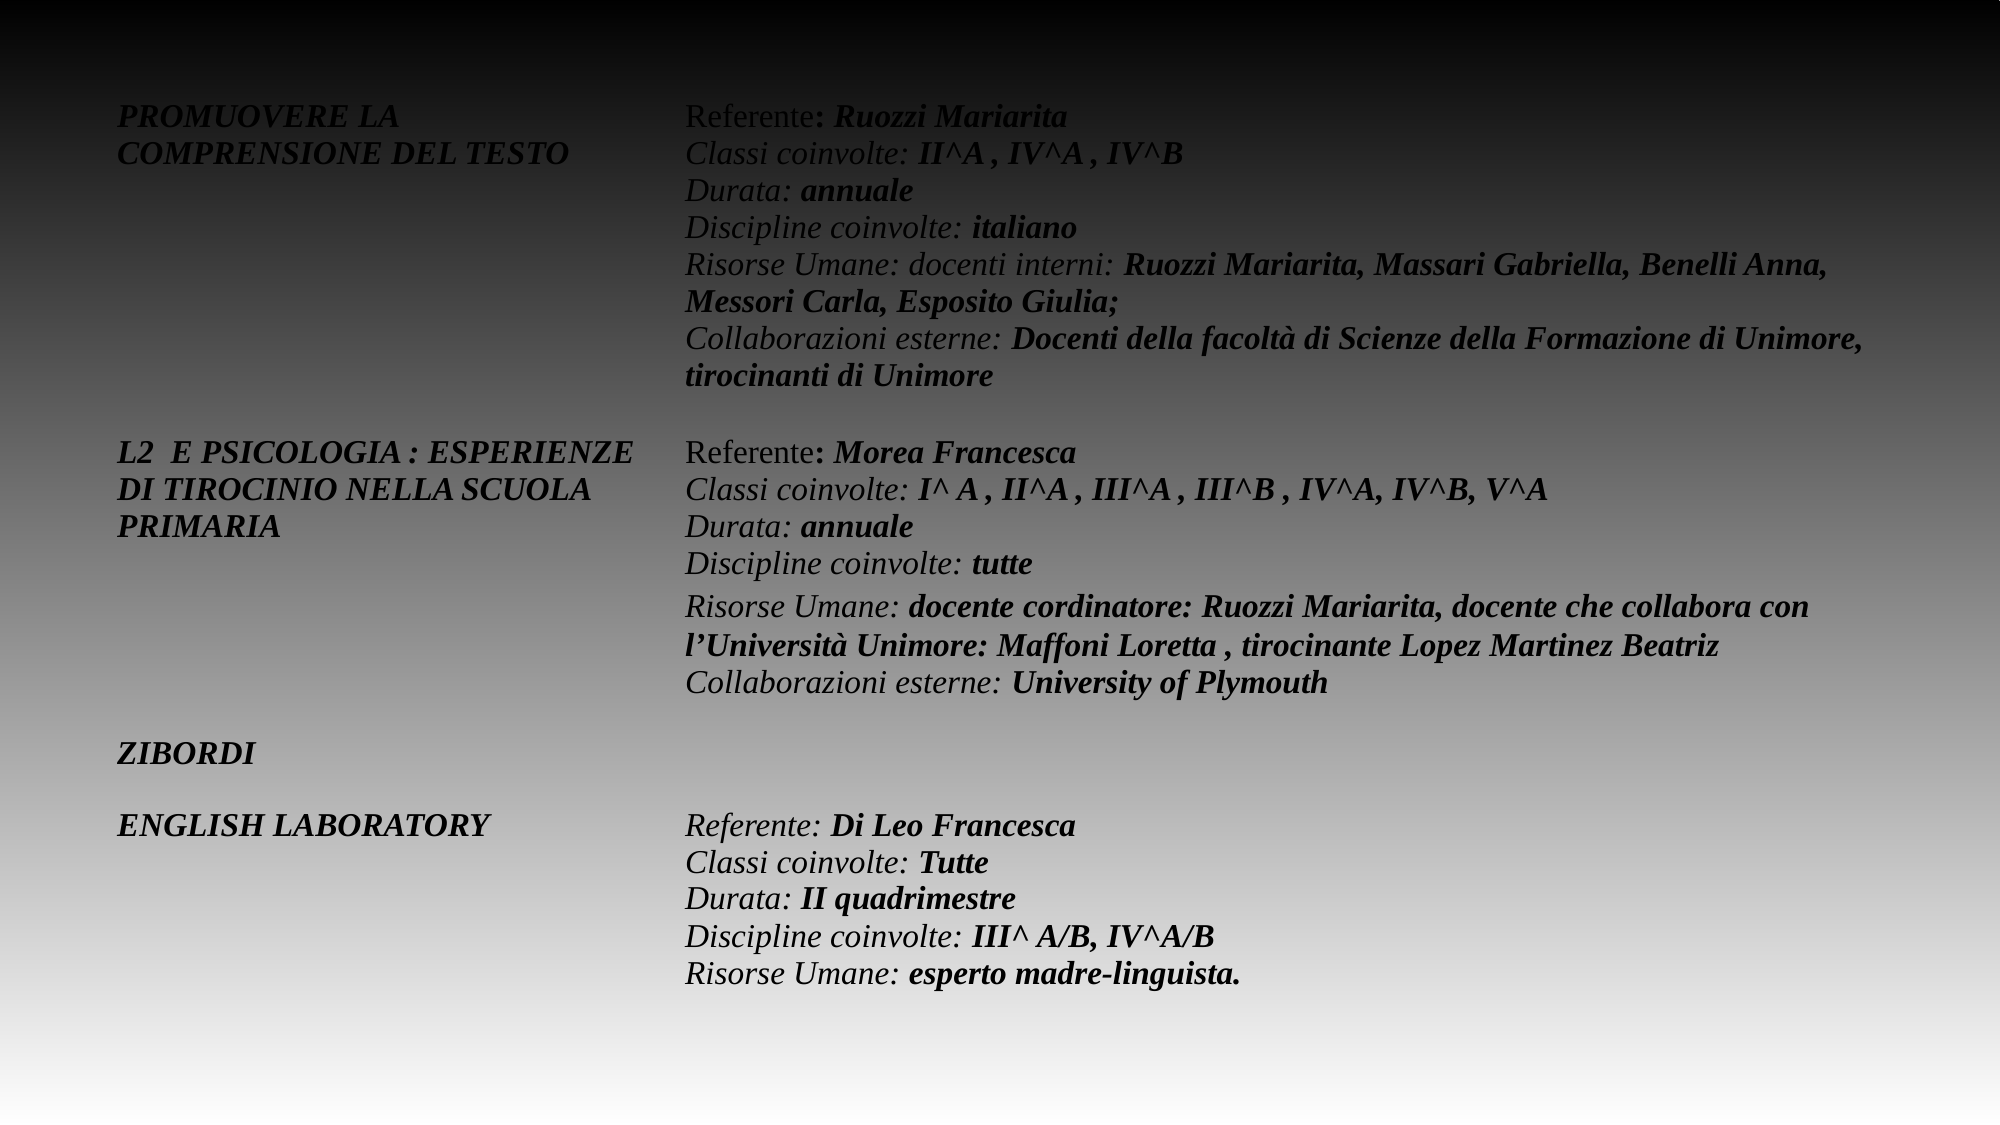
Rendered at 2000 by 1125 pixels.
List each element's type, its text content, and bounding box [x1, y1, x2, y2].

table_header PROMUOVERE LA COMPRENSIONE DEL TESTO [102, 90, 670, 426]
table_cell ZIBORDI [102, 727, 670, 799]
table_cell [670, 727, 1933, 799]
table_cell ENGLISH LABORATORY [102, 799, 670, 1011]
table_cell Referente: Di Leo Francesca Classi coinvolte: Tutte Durata: II quadrimestre Discipline coinvolte: III^ A/B, IV^A/B Risorse Umane: esperto madre-linguista. [670, 799, 1933, 1011]
table_cell L2 E PSICOLOGIA : ESPERIENZE DI TIROCINIO NELLA SCUOLA PRIMARIA [102, 426, 670, 727]
table_cell Referente: Morea Francesca Classi coinvolte: I^ A , II^A , III^A , III^B , IV^A, IV^B, V^A Durata: annuale Discipline coinvolte: tutte Risorse Umane: docente cordinatore: Ruozzi Mariarita, docente che collabora con l’Università Unimore: Maffoni Loretta , tirocinante Lopez Martinez Beatriz Collaborazioni esterne: University of Plymouth [670, 426, 1933, 727]
table_header Referente: Ruozzi Mariarita Classi coinvolte: II^A , IV^A , IV^B Durata: annuale Discipline coinvolte: italiano Risorse Umane: docenti interni: Ruozzi Mariarita, Massari Gabriella, Benelli Anna, Messori Carla, Esposito Giulia; Collaborazioni esterne: Docenti della facoltà di Scienze della Formazione di Unimore, tirocinanti di Unimore [670, 90, 1933, 426]
